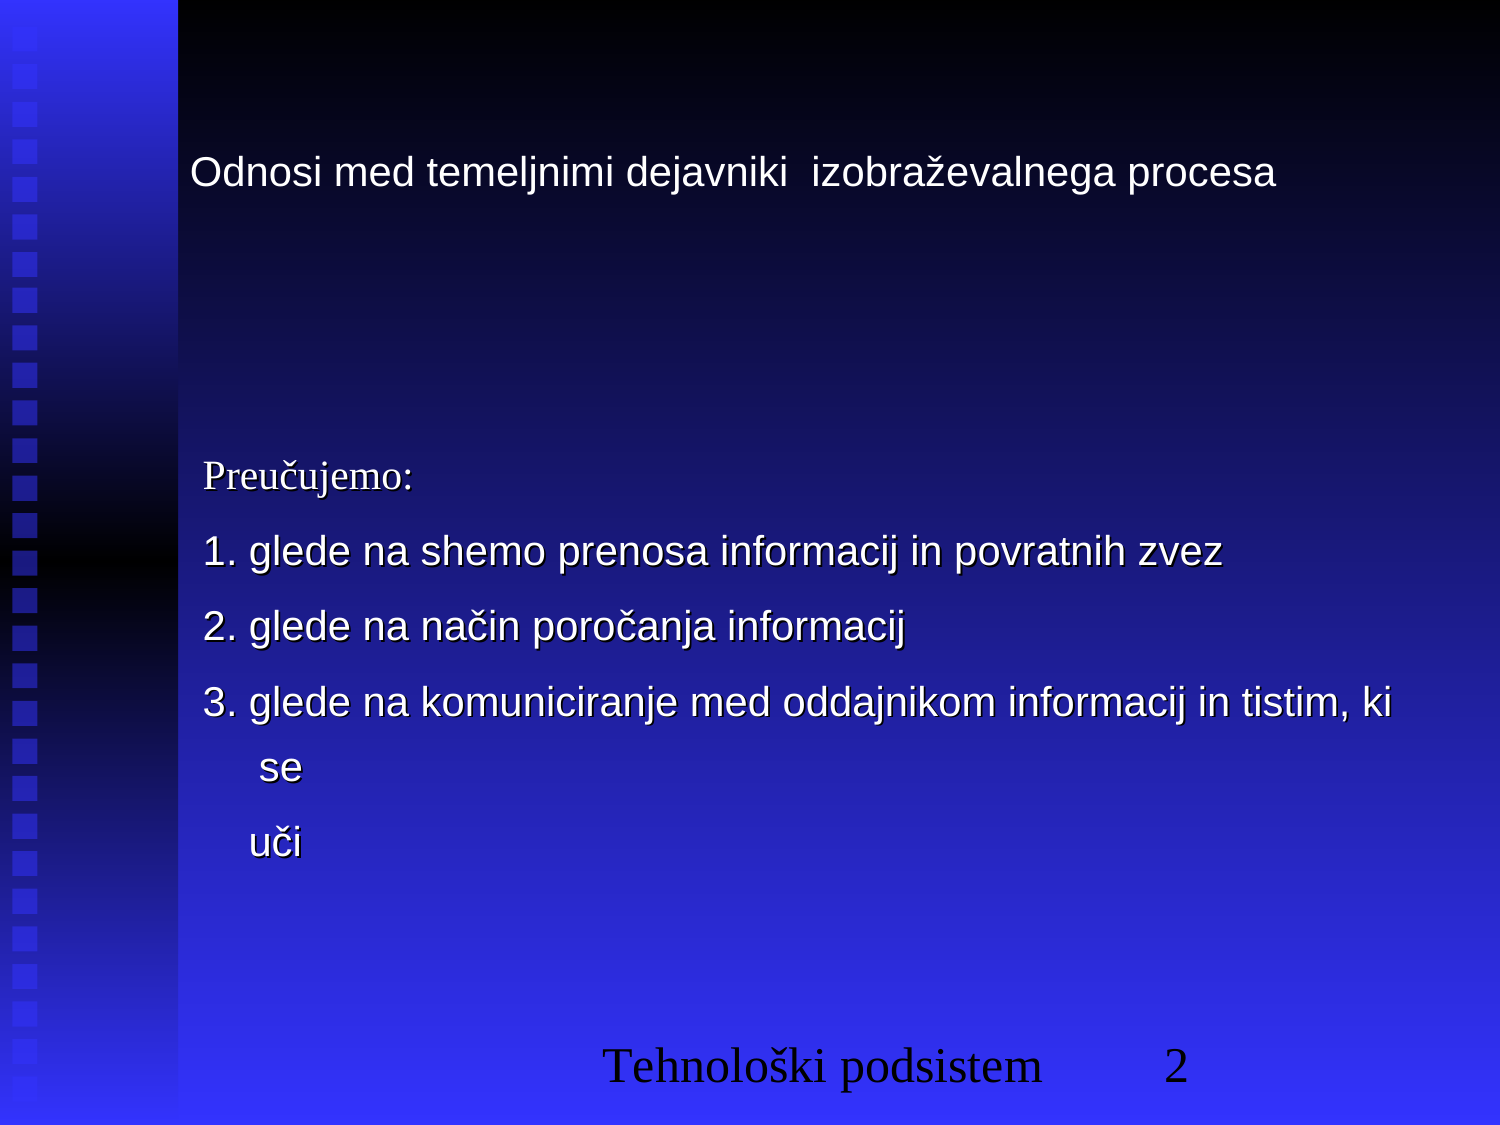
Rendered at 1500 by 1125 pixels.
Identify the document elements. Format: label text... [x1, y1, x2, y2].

list Preučujemo: 1. glede na shemo prenosa informacij in povratnih zvez 2. glede na način poročanja informacij 3. glede na komuniciranje med oddajnikom informacij in tistim, ki se uči [187, 324, 1463, 1001]
title Odnosi med temeljnimi dejavniki izobraževalnega procesa [174, 137, 1450, 253]
